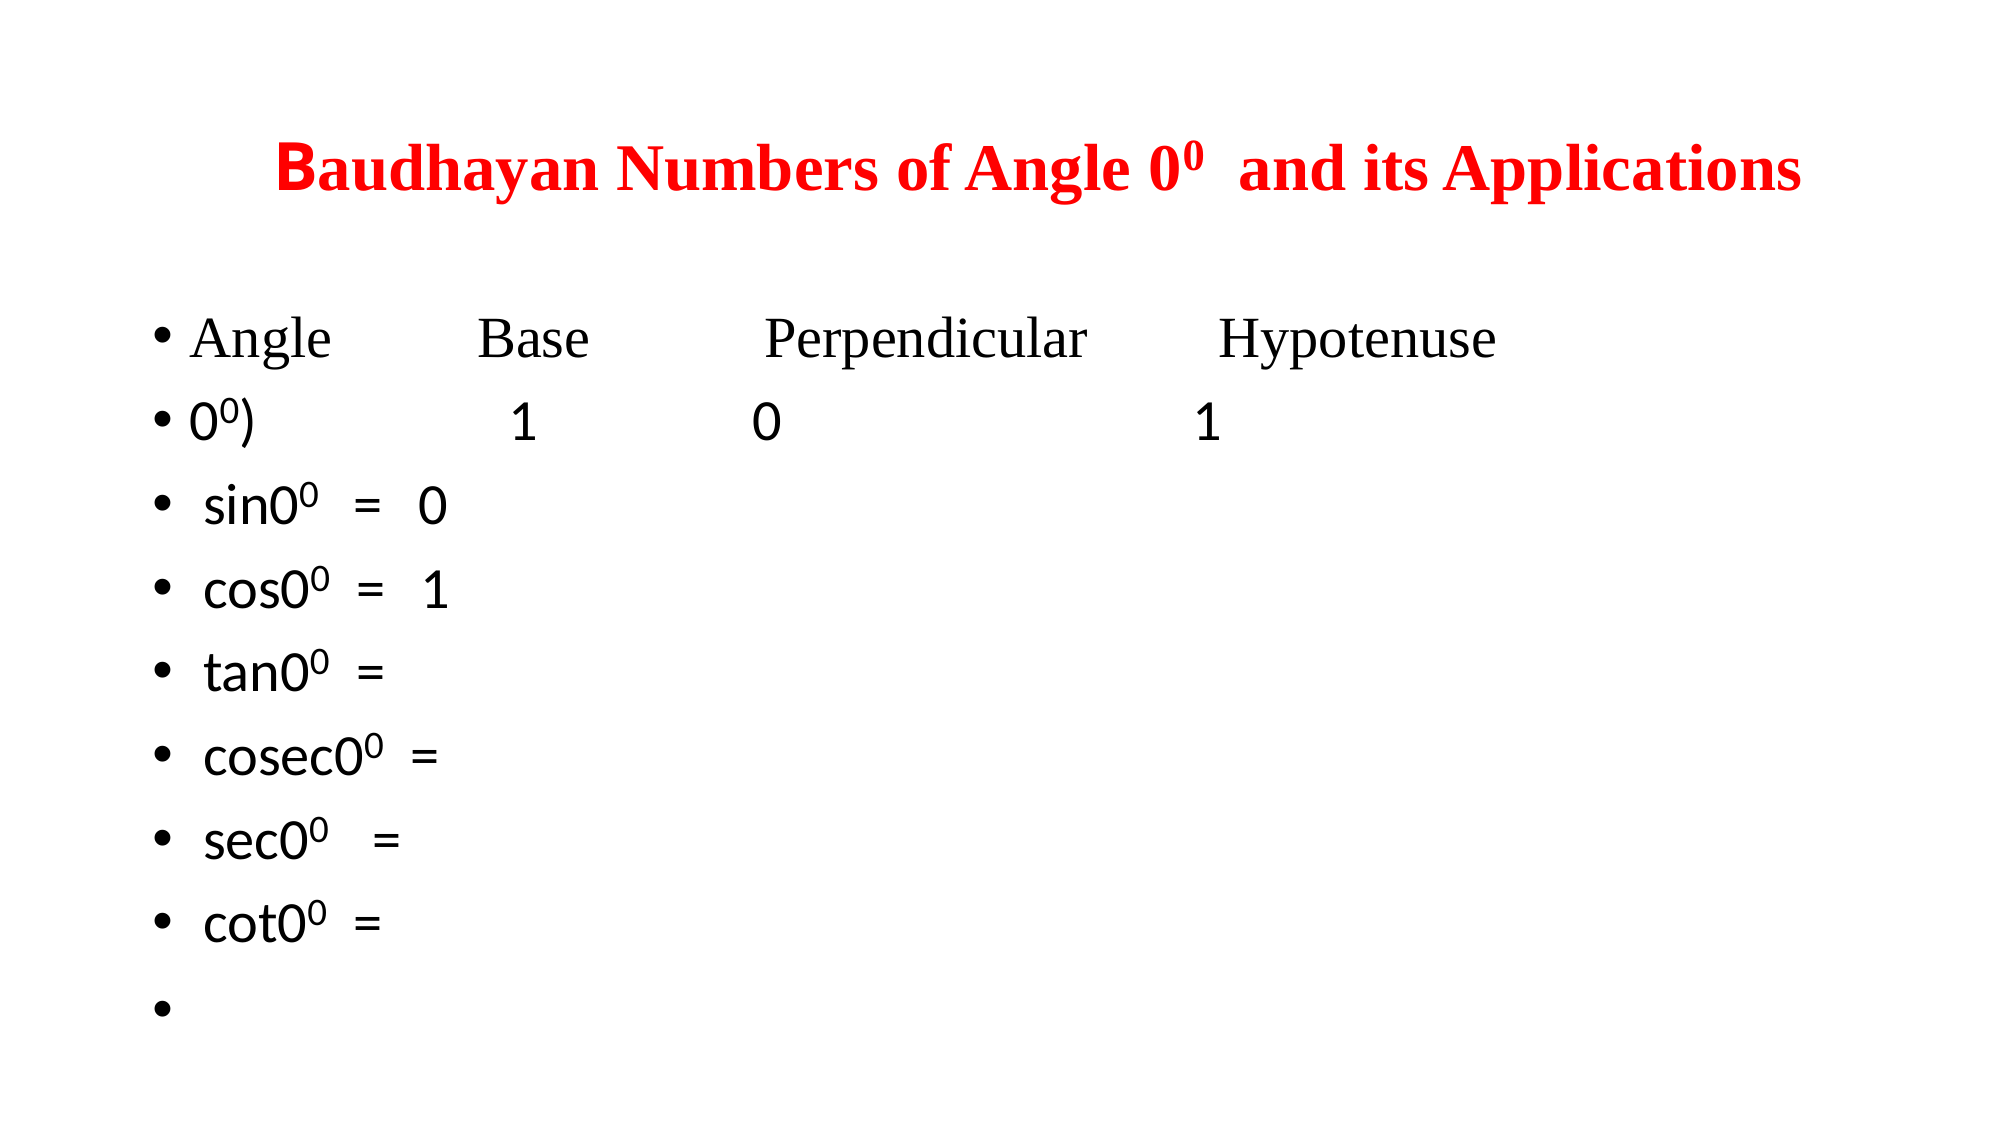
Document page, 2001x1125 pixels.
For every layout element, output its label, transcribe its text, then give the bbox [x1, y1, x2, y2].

title Baudhayan Numbers of Angle 00 and its Applications [137, 59, 1863, 278]
list Angle Base Perpendicular Hypotenuse 00) 1 0 1 sin00 = 0 cos00 = 1 tan00 = cosec00 = sec00 = cot00 = [137, 299, 1863, 1014]
